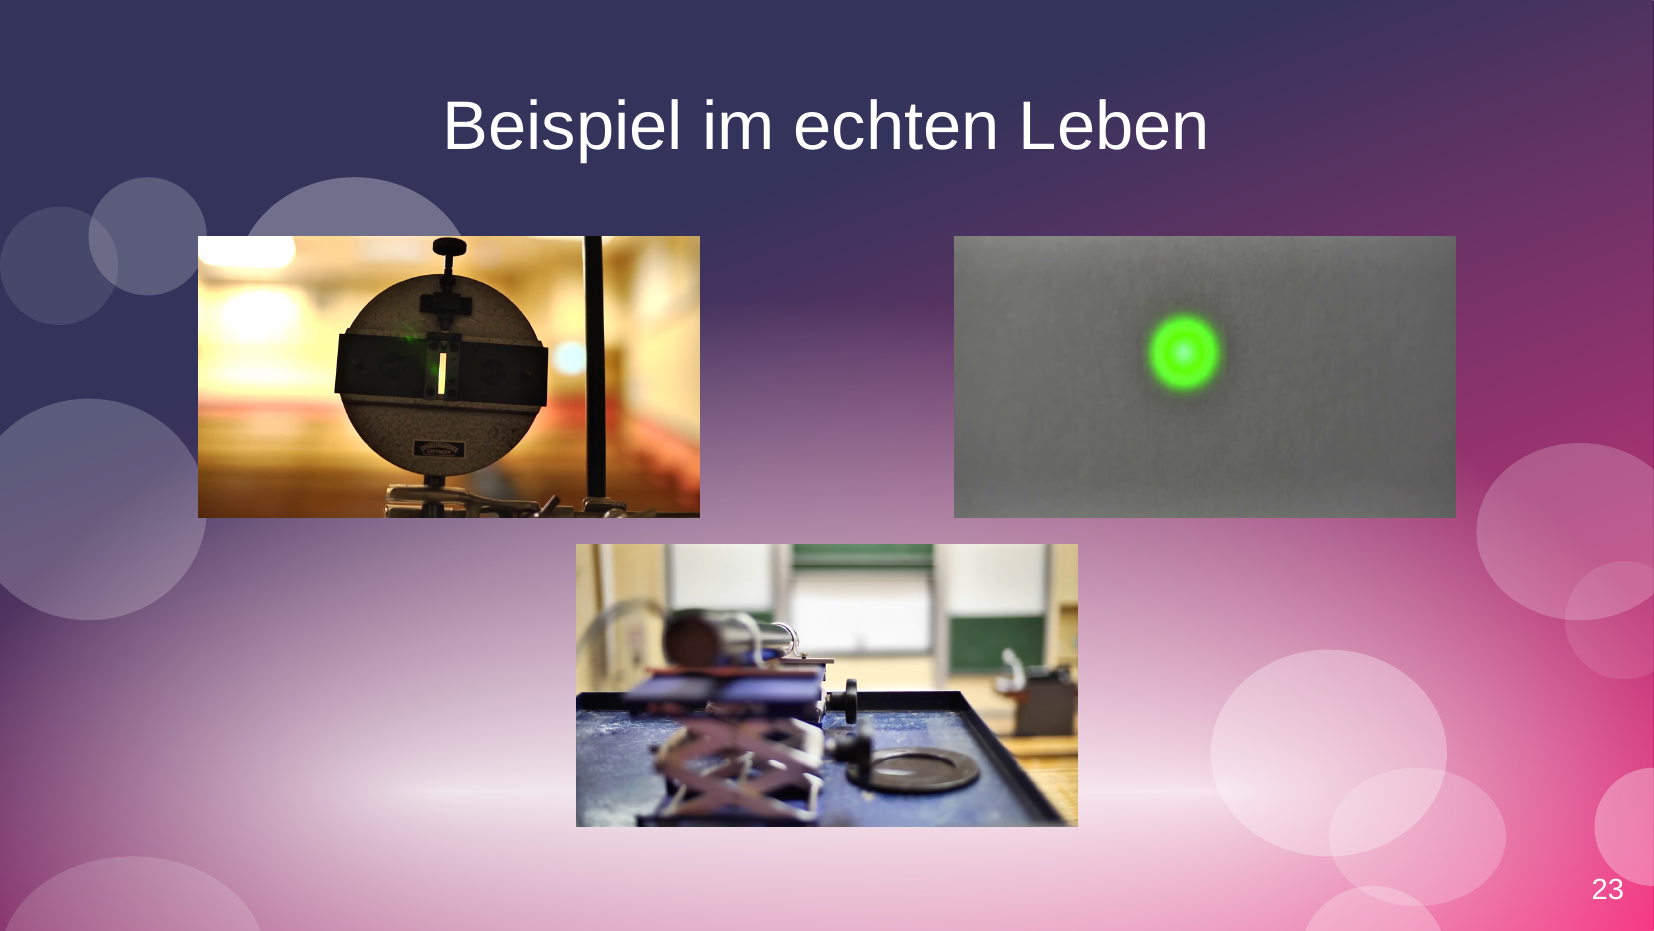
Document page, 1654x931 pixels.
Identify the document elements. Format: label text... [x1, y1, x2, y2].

picture [198, 236, 700, 518]
picture [954, 236, 1456, 518]
title Beispiel im echten Leben [88, 44, 1565, 207]
picture [576, 544, 1078, 827]
